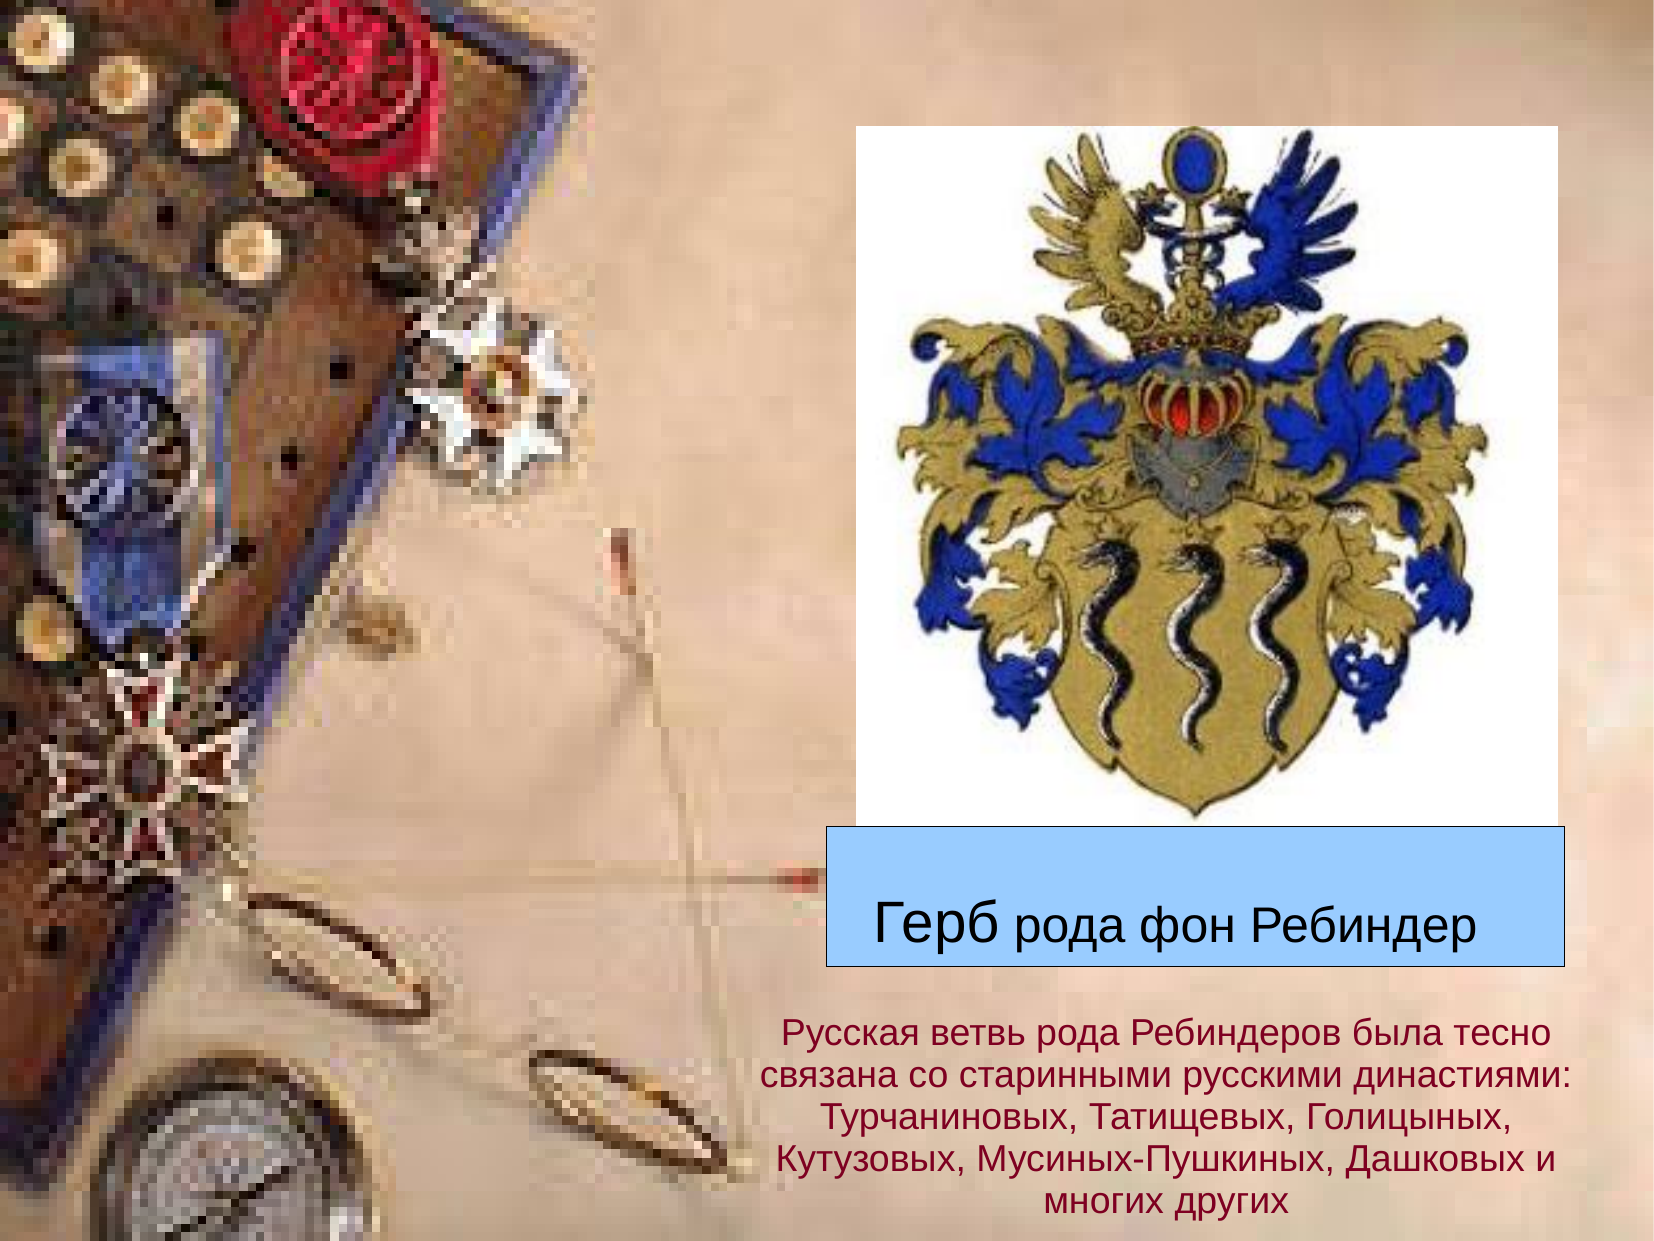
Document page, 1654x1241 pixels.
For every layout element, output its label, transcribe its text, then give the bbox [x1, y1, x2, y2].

text_box Русская ветвь рода Ребиндеров была тесно связана со старинными русскими династиями: Турчаниновых, Татищевых, Голицыных, Кутузовых, Мусиных-Пушкиных, Дашковых и многих других [738, 1003, 1595, 1236]
picture [0, 0, 1654, 1241]
text_box Герб рода фон Ребиндер [826, 826, 1565, 967]
